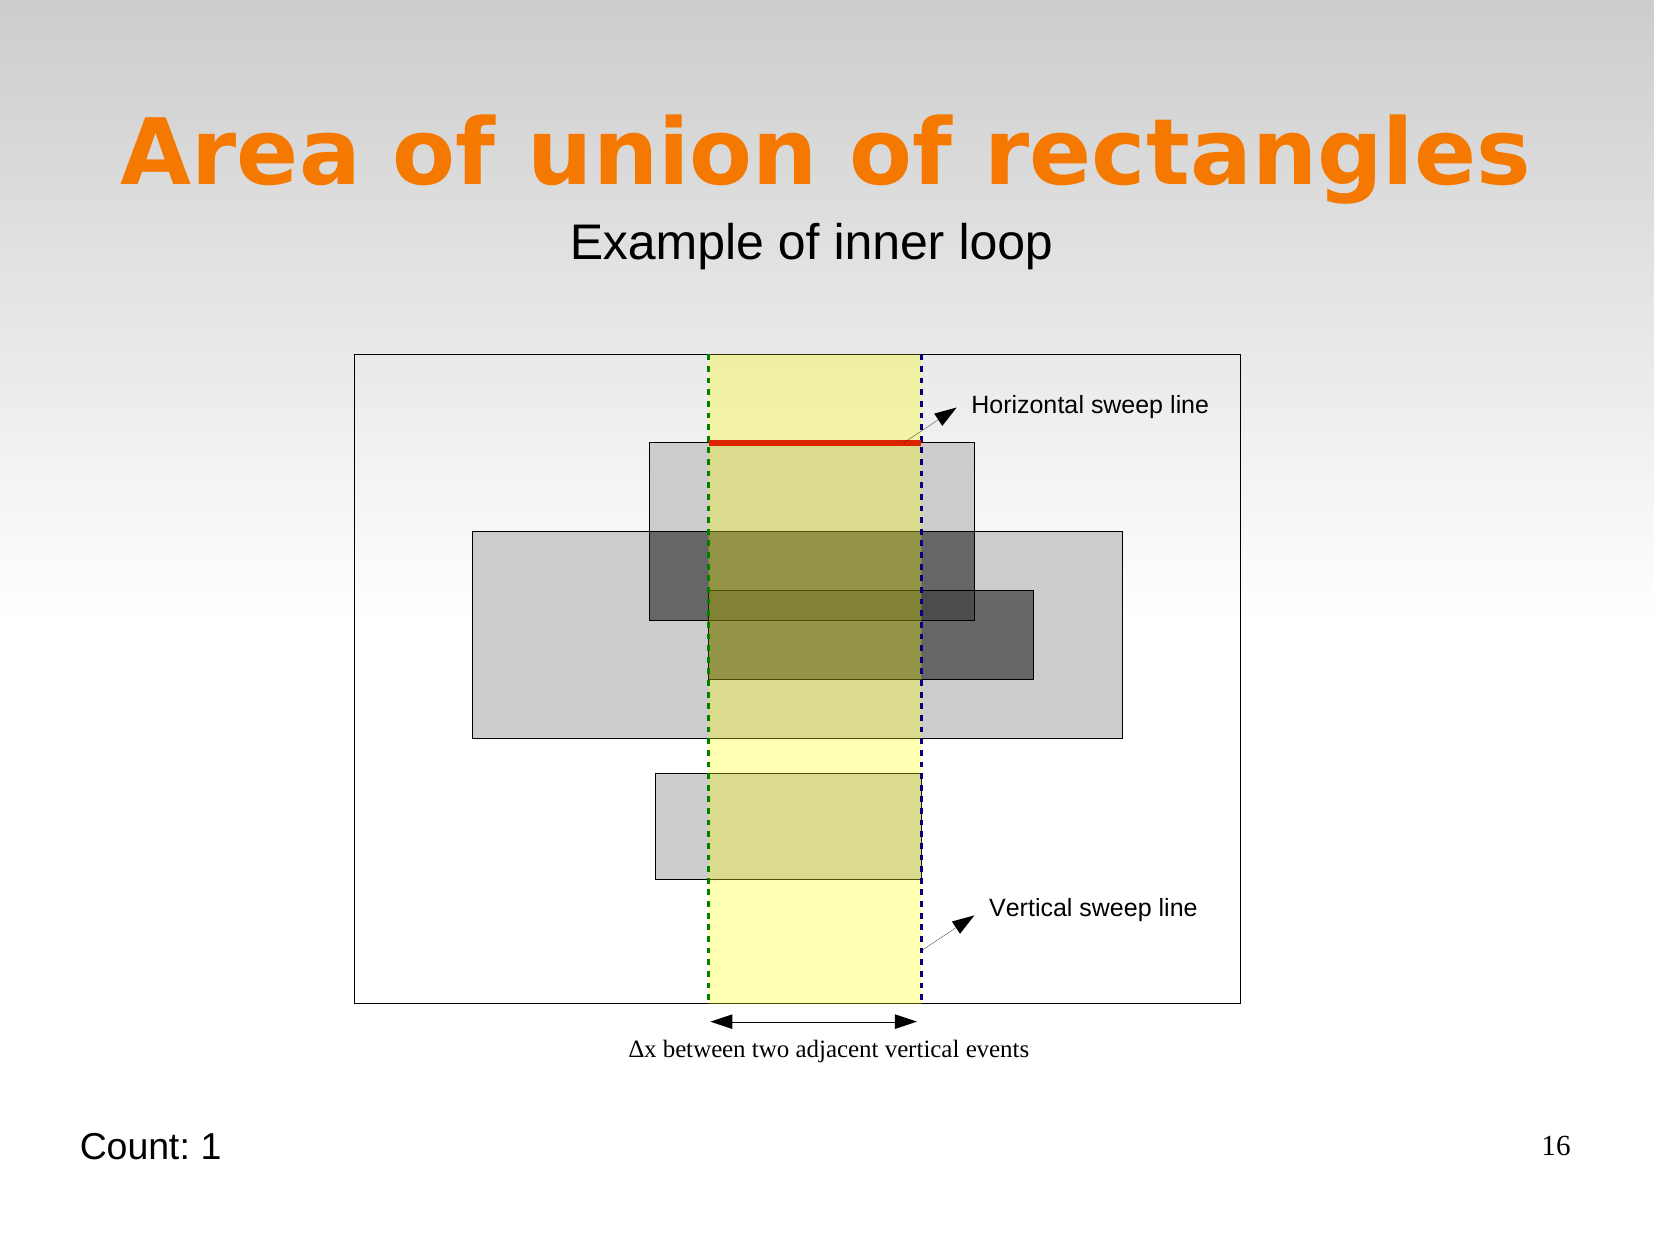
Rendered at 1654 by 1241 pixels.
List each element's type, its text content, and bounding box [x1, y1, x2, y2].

text_box Horizontal sweep line [956, 383, 1241, 427]
text_box [910, 432, 922, 440]
text_box ∆x between two adjacent vertical events [614, 1027, 1052, 1073]
text_box [472, 442, 1123, 1004]
text_box Example of inner loop [555, 206, 1087, 278]
text_box [265, 590, 384, 661]
text_box Count: 1 [64, 1118, 272, 1176]
text_box Vertical sweep line [974, 885, 1241, 929]
title Area of union of rectangles [82, 49, 1571, 257]
text_box [708, 354, 922, 440]
